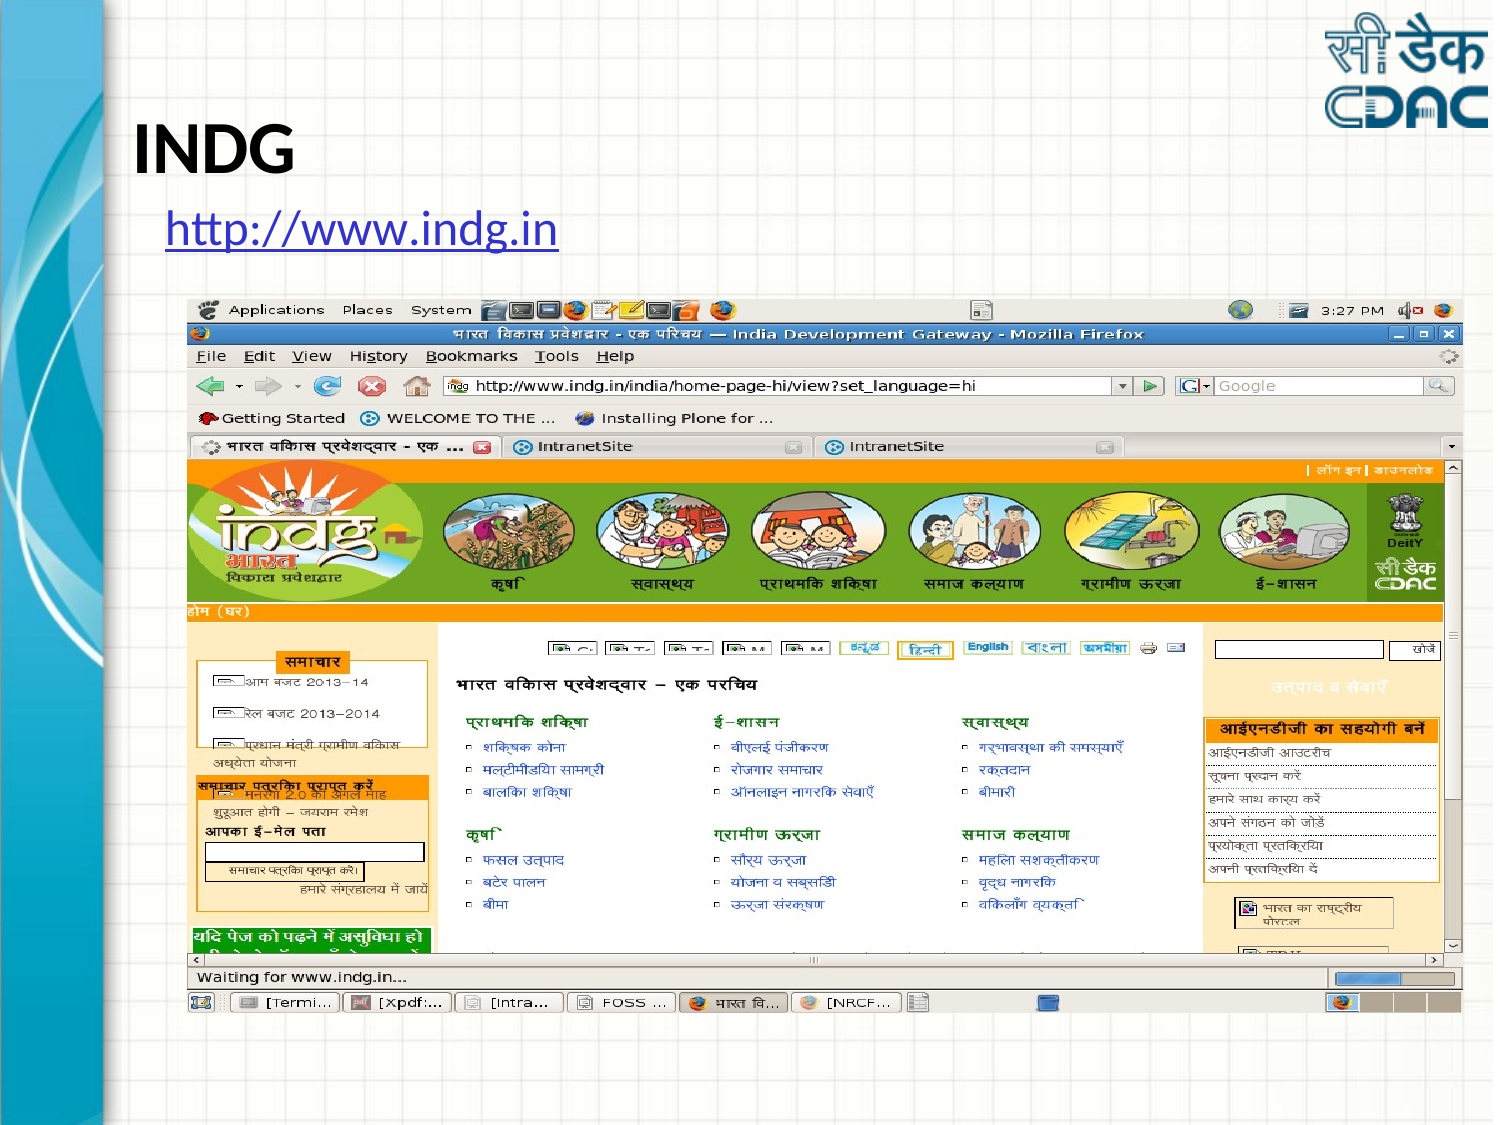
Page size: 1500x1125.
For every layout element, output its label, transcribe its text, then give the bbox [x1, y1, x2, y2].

text_box http://www.indg.in [150, 187, 1500, 1125]
picture [0, 0, 1493, 1125]
picture [187, 299, 1463, 1013]
text_box INDG [117, 49, 1468, 238]
picture [1414, 37, 1459, 49]
